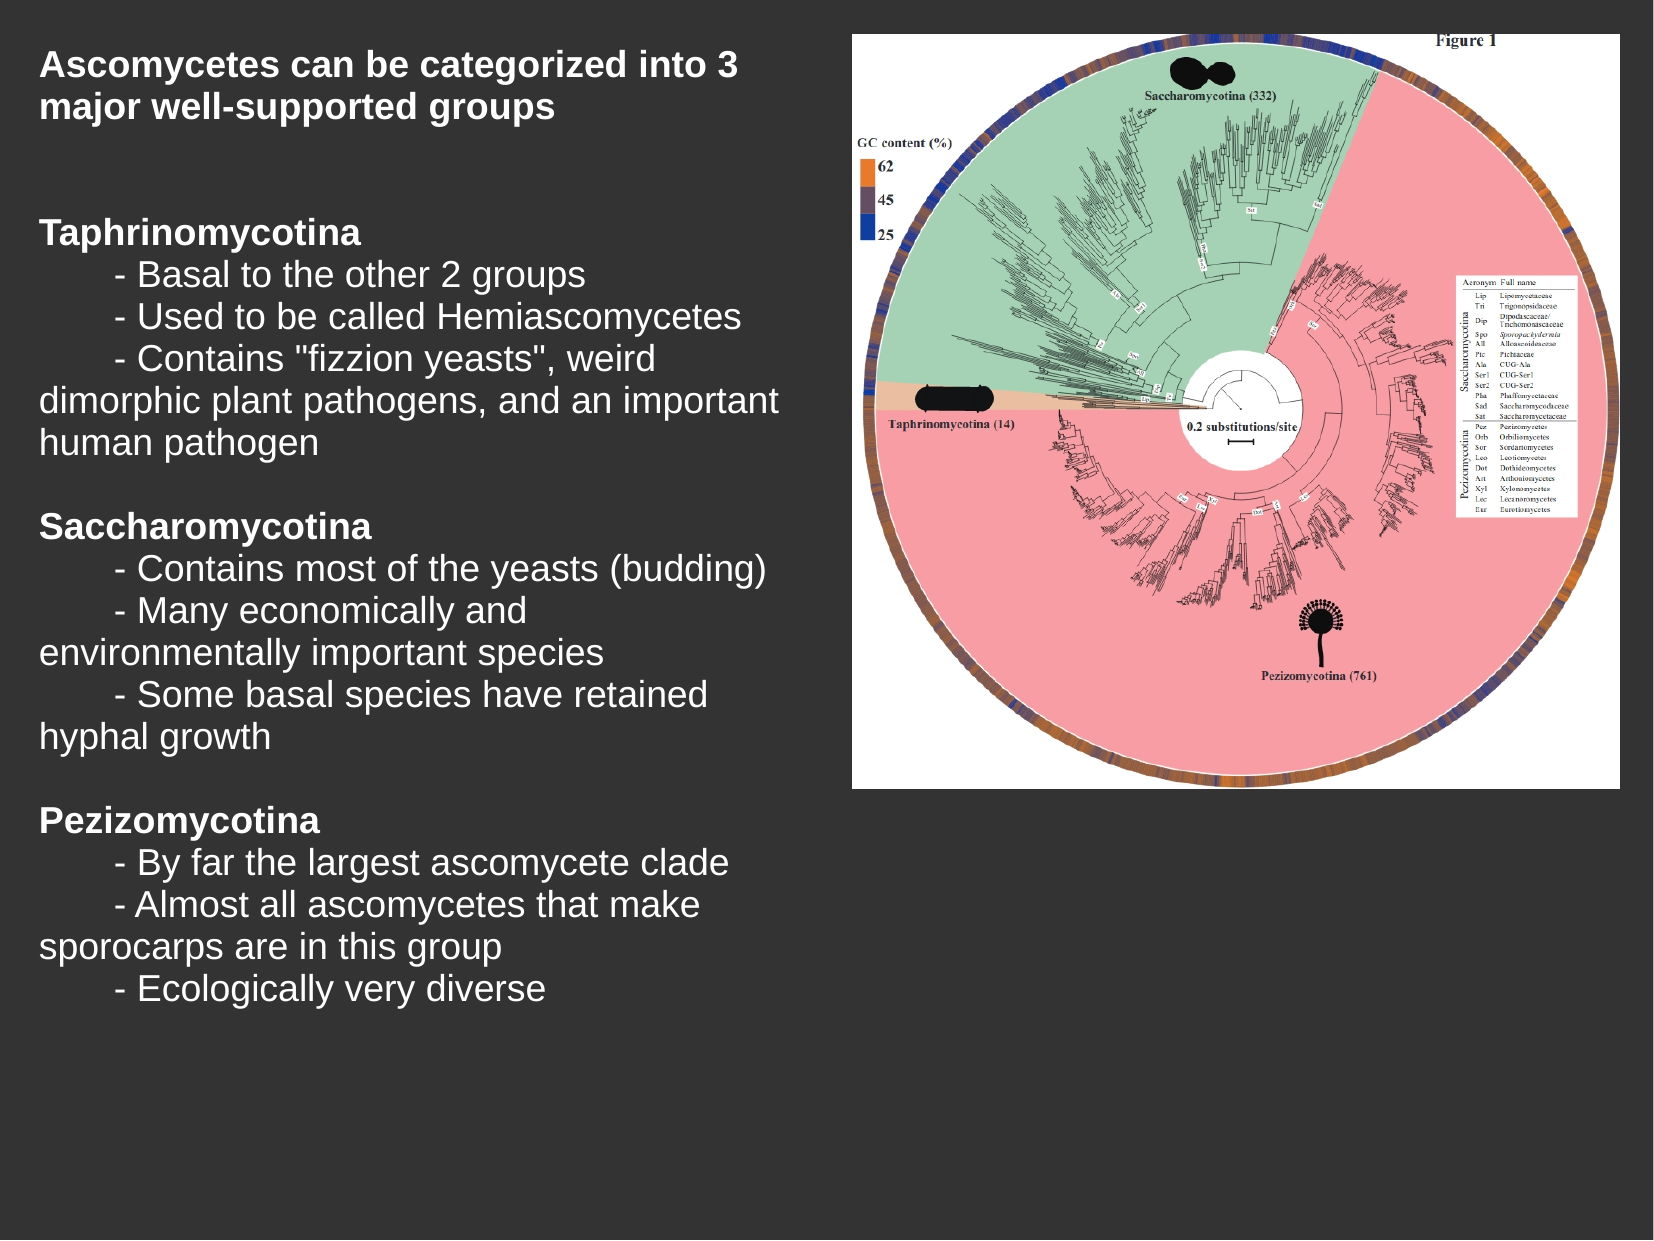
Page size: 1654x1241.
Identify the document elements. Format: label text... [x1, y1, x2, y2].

text_box Ascomycetes can be categorized into 3 major well-supported groups Taphrinomycotina - Basal to the other 2 groups - Used to be called Hemiascomycetes - Contains "fizzion yeasts", weird dimorphic plant pathogens, and an important human pathogen Saccharomycotina - Contains most of the yeasts (budding) - Many economically and environmentally important species - Some basal species have retained hyphal growth Pezizomycotina - By far the largest ascomycete clade - Almost all ascomycetes that make sporocarps are in this group - Ecologically very diverse [24, 36, 815, 1059]
picture [852, 34, 1620, 789]
